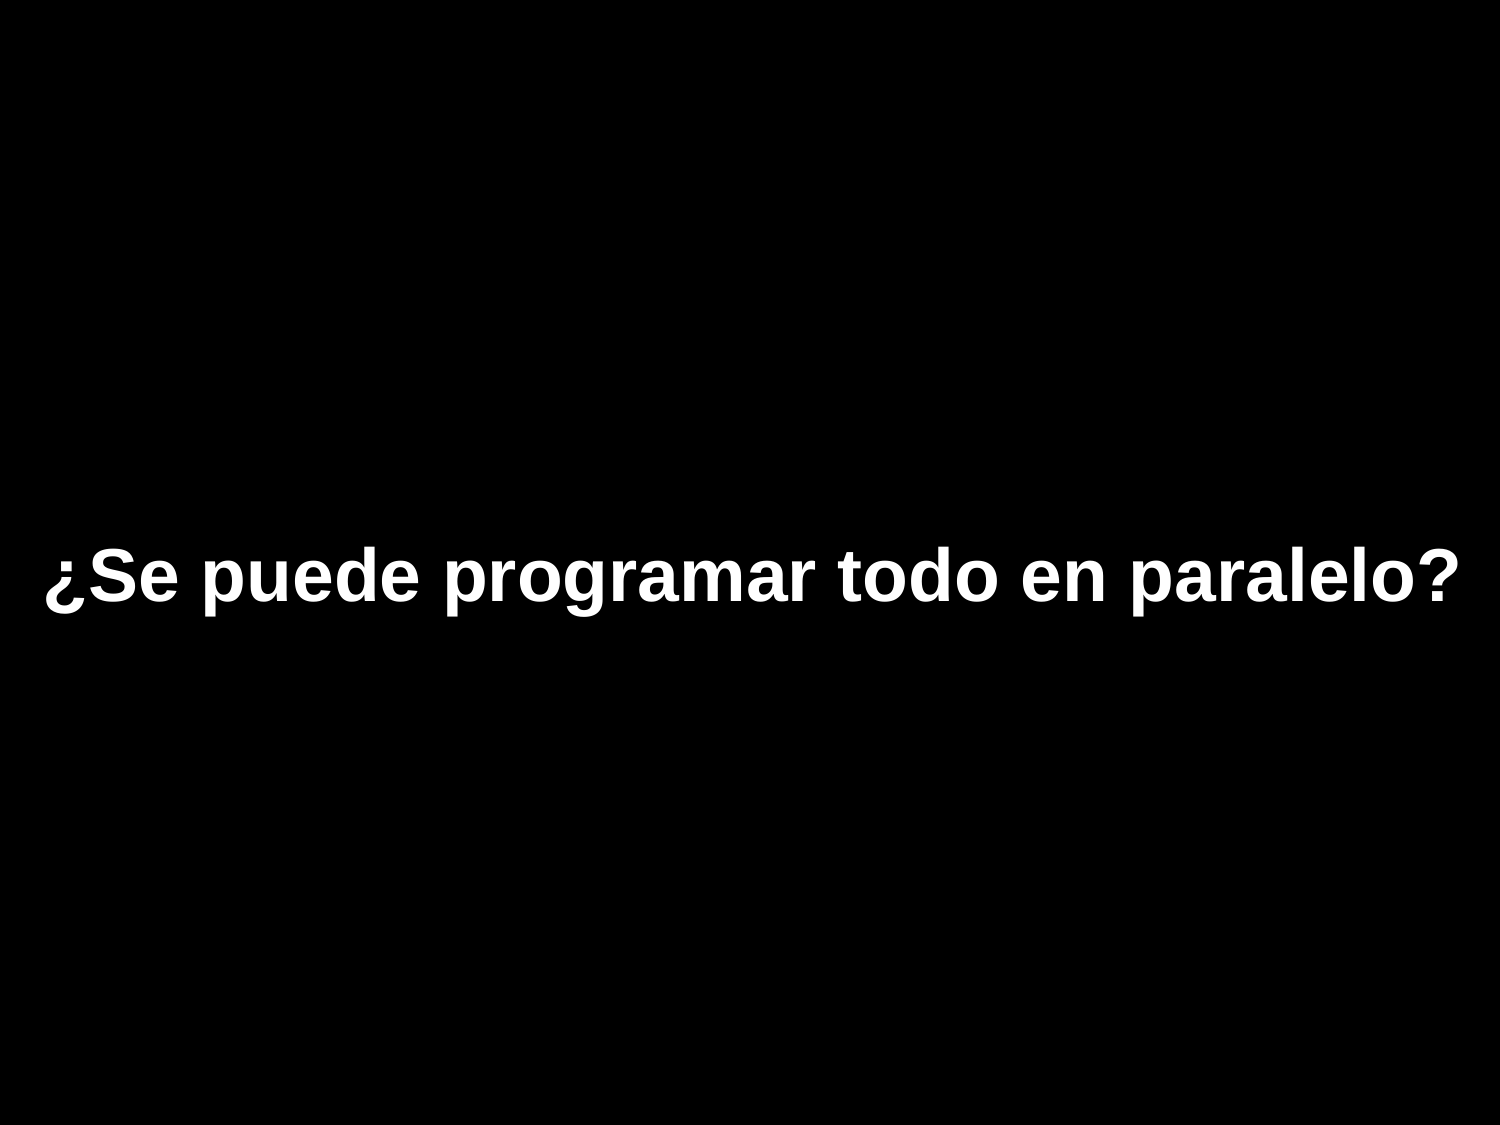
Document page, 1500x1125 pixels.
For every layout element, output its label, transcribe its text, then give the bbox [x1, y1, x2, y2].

text_box ¿Se puede programar todo en paralelo? [0, 0, 1500, 1125]
